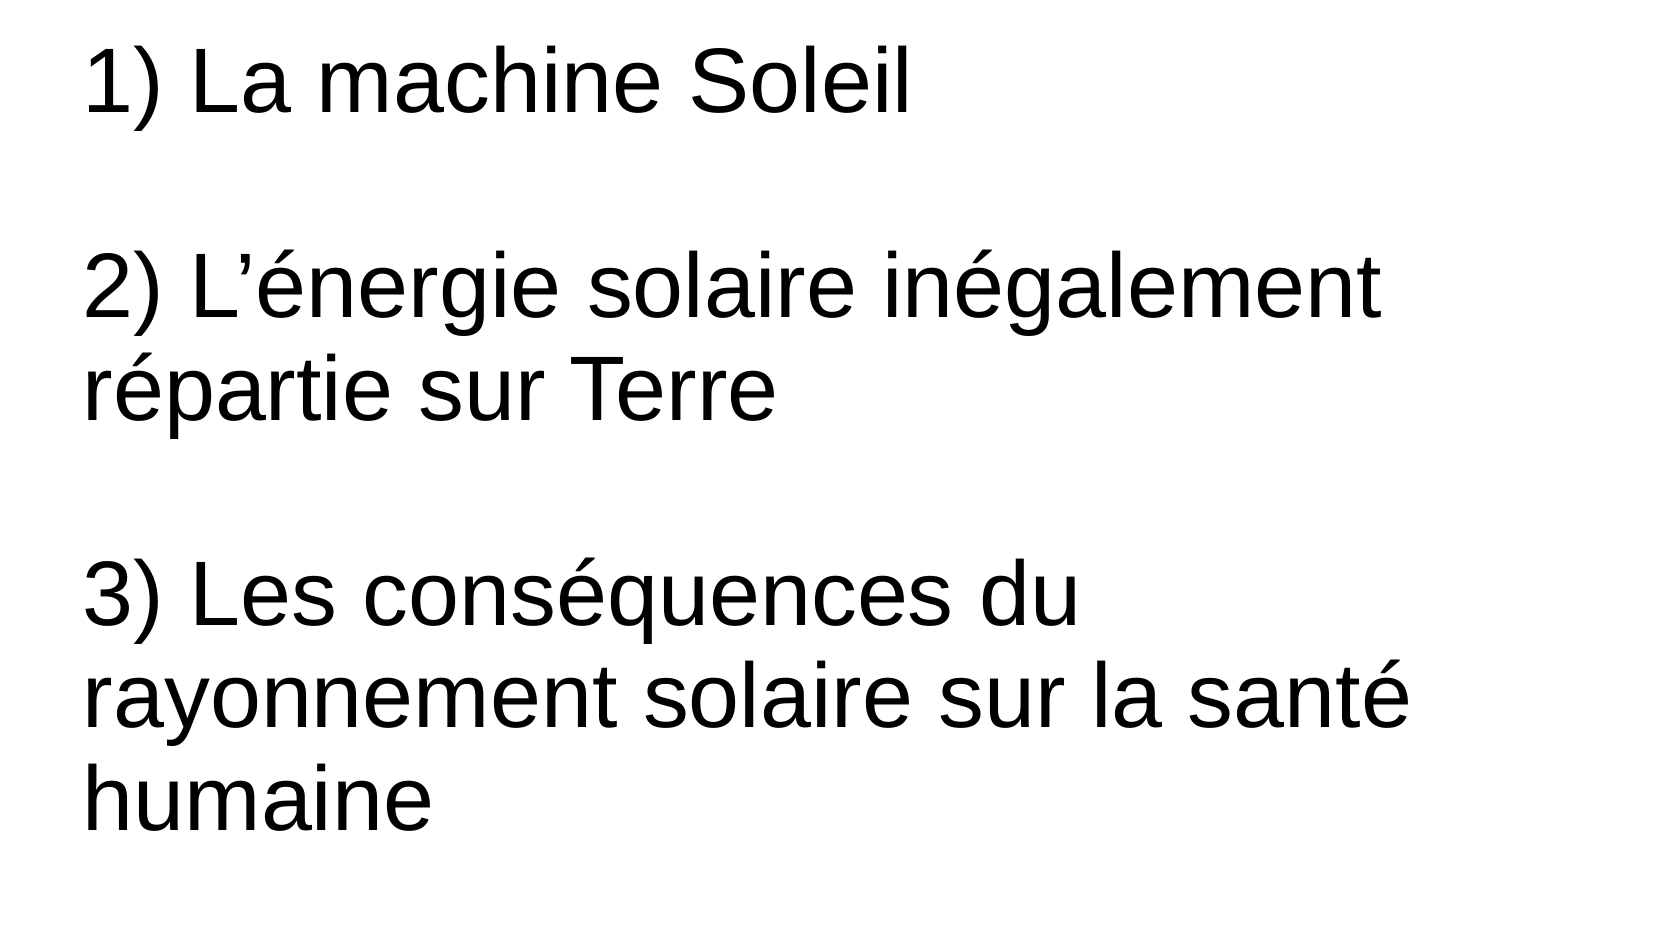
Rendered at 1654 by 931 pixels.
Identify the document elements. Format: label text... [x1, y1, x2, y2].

title 1) La machine Soleil 2) L’énergie solaire inégalement répartie sur Terre 3) Les conséquences du rayonnement solaire sur la santé humaine [82, 29, 1571, 850]
